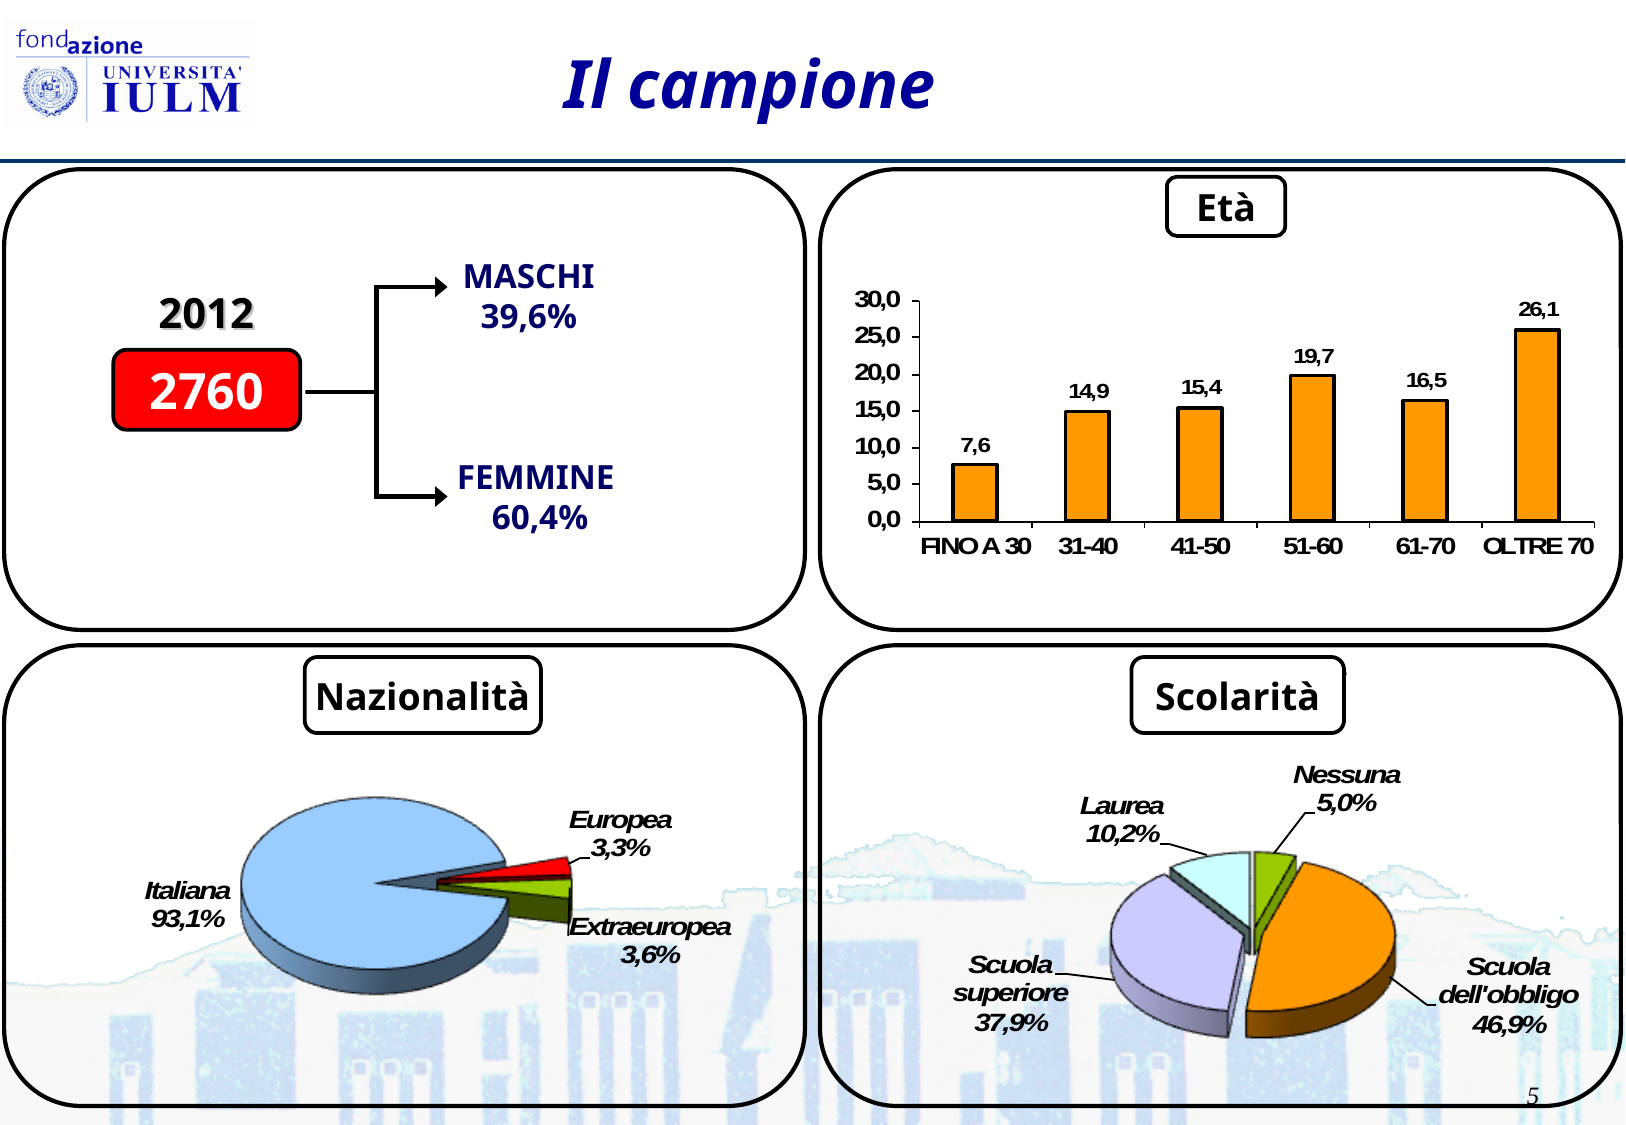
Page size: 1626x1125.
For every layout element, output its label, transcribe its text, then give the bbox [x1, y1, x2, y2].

picture [1557, 590, 1615, 632]
text_box Scolarità [1131, 656, 1345, 704]
text_box 2760 [113, 349, 301, 430]
text_box 2012 [143, 278, 270, 345]
text_box Età [1166, 176, 1286, 236]
text_box Il campione [134, 18, 1367, 144]
text_box FEMMINE 60,4% [456, 456, 624, 537]
text_box MASCHI 39,6% [462, 255, 595, 336]
picture [5, 19, 134, 127]
picture [0, 255, 1626, 1125]
